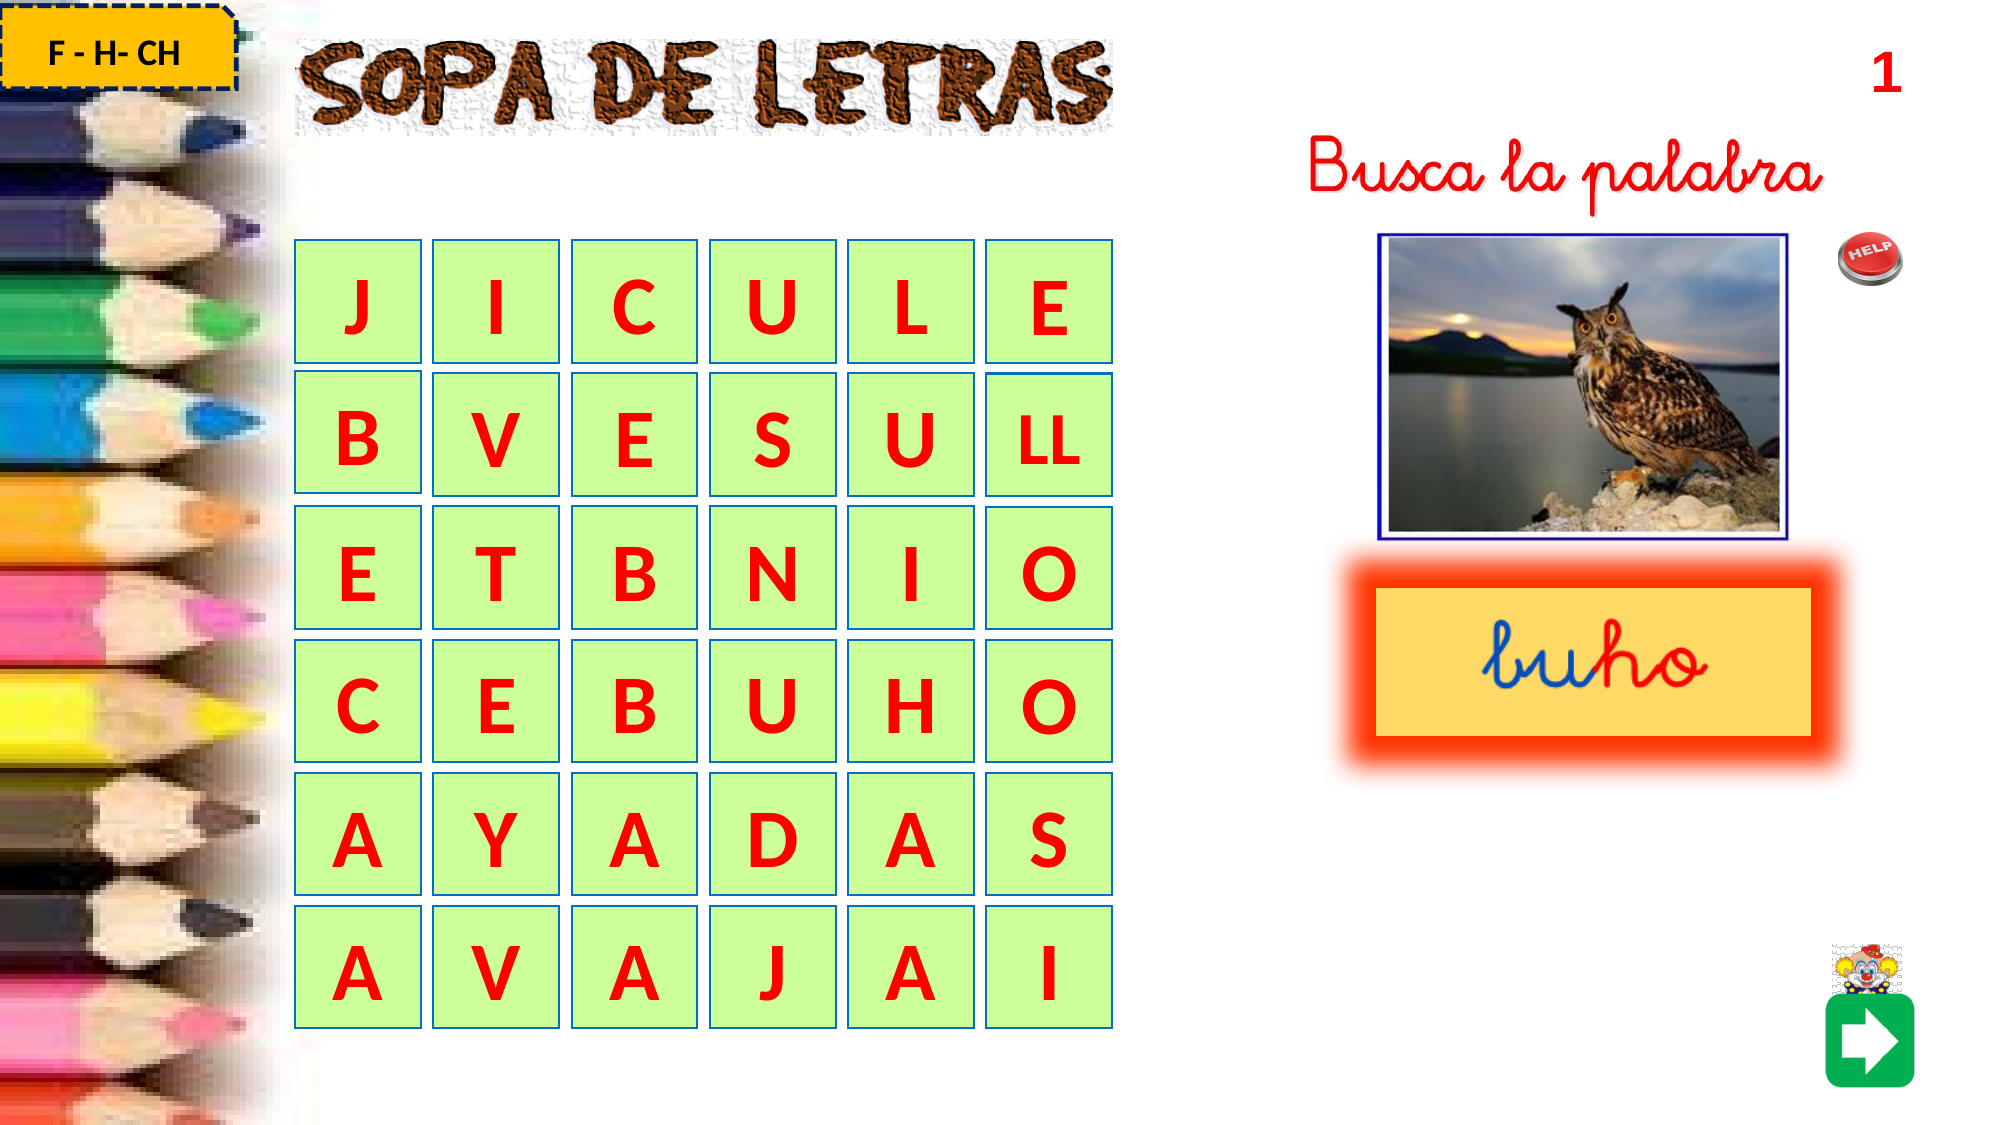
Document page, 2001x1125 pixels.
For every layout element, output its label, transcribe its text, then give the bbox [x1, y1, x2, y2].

text_box N [709, 506, 836, 629]
text_box I [433, 240, 560, 363]
text_box L [848, 240, 974, 363]
text_box B [295, 370, 421, 494]
text_box F - H- CH [0, 5, 237, 89]
text_box O [986, 639, 1113, 762]
text_box V [433, 905, 560, 1028]
text_box U [848, 373, 974, 496]
text_box U [709, 639, 836, 762]
text_box J [295, 240, 421, 363]
text_box A [295, 772, 421, 895]
text_box 1 [1855, 27, 1934, 112]
text_box E [571, 373, 698, 496]
text_box I [986, 905, 1113, 1029]
text_box T [433, 506, 560, 629]
text_box A [848, 772, 974, 895]
text_box B [571, 639, 698, 762]
picture [0, 0, 2001, 1125]
text_box A [848, 905, 974, 1028]
text_box I [848, 506, 974, 629]
text_box V [433, 373, 560, 496]
text_box LL [986, 373, 1113, 496]
text_box E [433, 639, 560, 762]
text_box B [571, 506, 698, 629]
text_box C [295, 639, 421, 762]
text_box H [848, 639, 974, 762]
text_box A [571, 905, 698, 1028]
text_box S [986, 772, 1113, 895]
text_box D [709, 772, 836, 895]
text_box E [986, 240, 1113, 363]
text_box O [986, 506, 1113, 629]
text_box E [295, 506, 421, 629]
text_box U [709, 240, 836, 363]
text_box C [571, 240, 698, 363]
text_box Y [433, 772, 560, 895]
text_box A [295, 905, 421, 1028]
text_box A [571, 772, 698, 895]
text_box J [709, 905, 836, 1028]
text_box S [709, 373, 836, 496]
